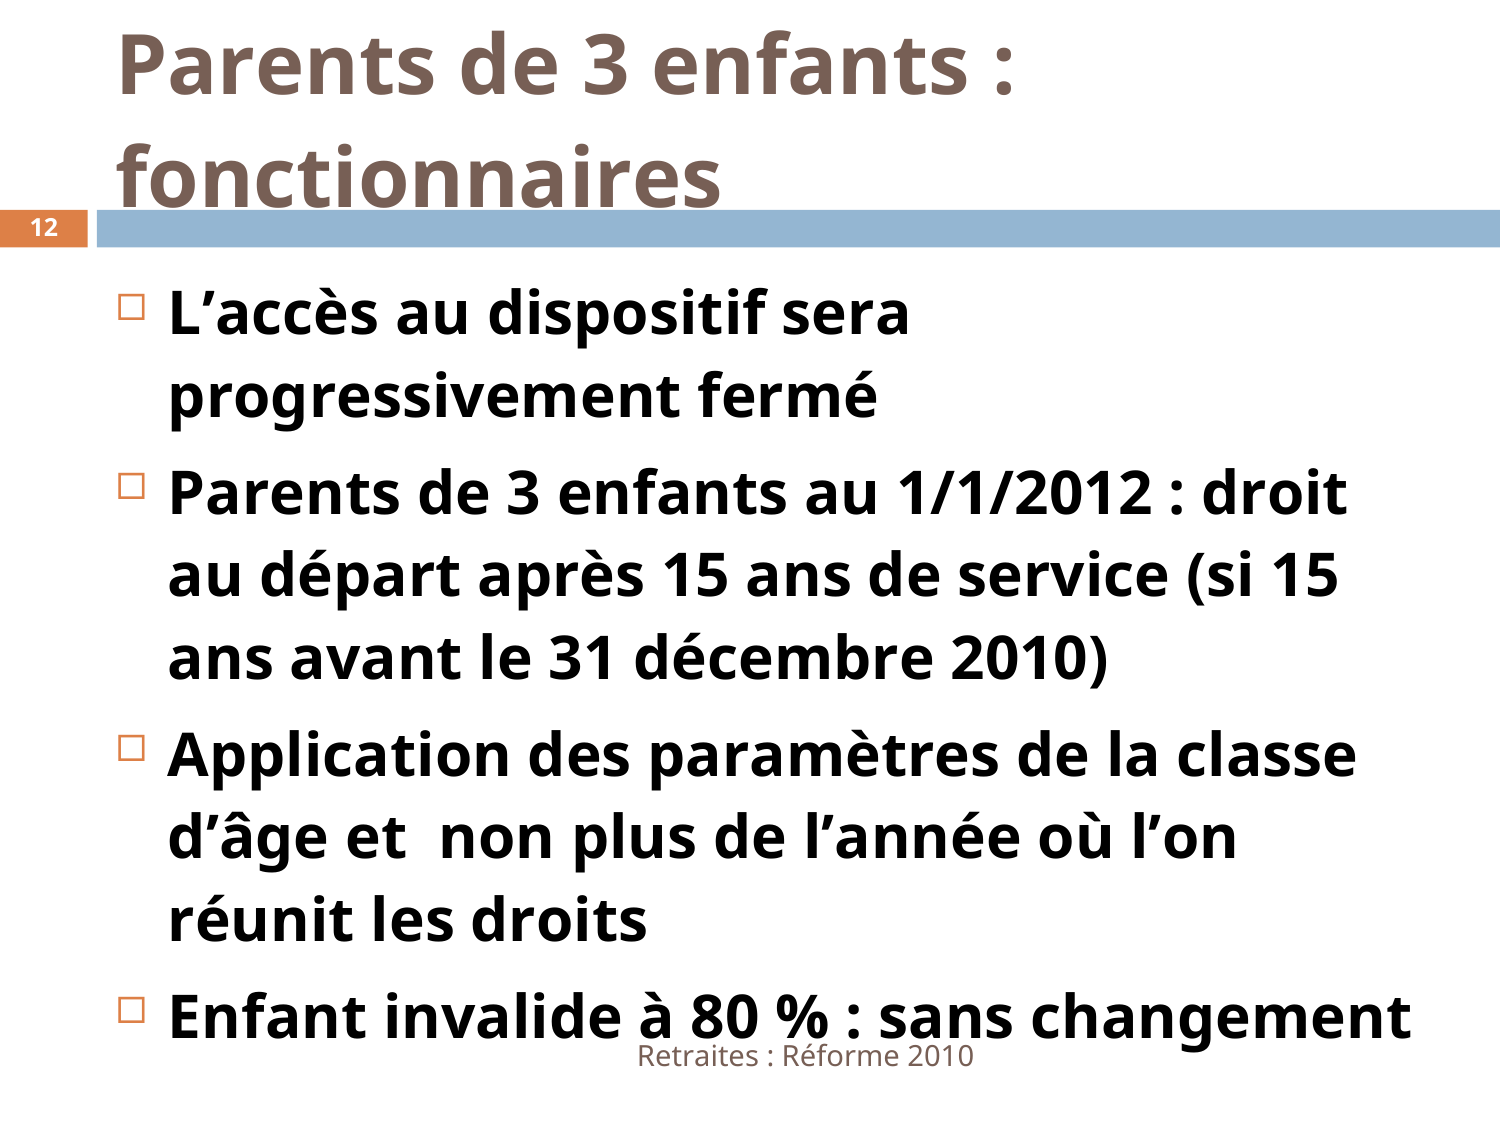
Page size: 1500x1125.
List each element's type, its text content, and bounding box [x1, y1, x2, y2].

title Parents de 3 enfants : fonctionnaires [100, 0, 1438, 244]
list L’accès au dispositif sera progressivement fermé Parents de 3 enfants au 1/1/2012 : droit au départ après 15 ans de service (si 15 ans avant le 31 décembre 2010) Application des paramètres de la classe d’âge et non plus de l’année où l’on réunit les droits Enfant invalide à 80 % : sans changement [100, 262, 1438, 1125]
text_box <numéro> [0, 208, 88, 249]
